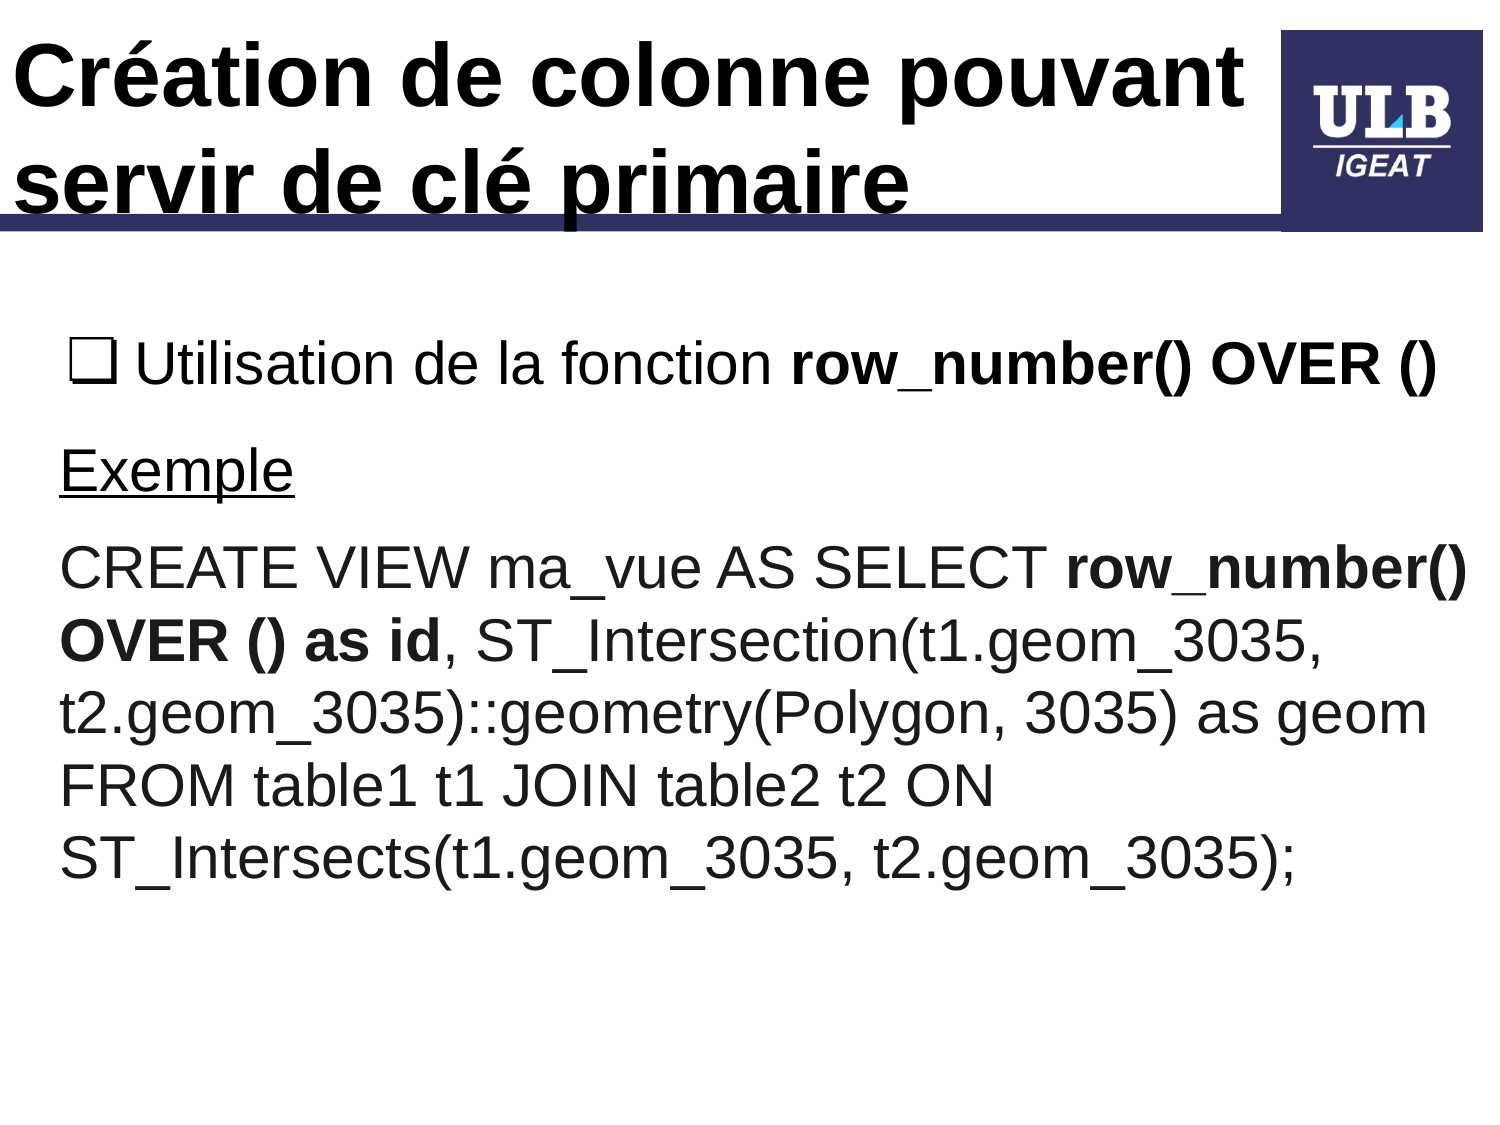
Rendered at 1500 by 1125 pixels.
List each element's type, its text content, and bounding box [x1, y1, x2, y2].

list Utilisation de la fonction row_number() OVER () Exemple CREATE VIEW ma_vue AS SELECT row_number() OVER () as id, ST_Intersection(t1.geom_3035, t2.geom_3035)::geometry(Polygon, 3035) as geom FROM table1 t1 JOIN table2 t2 ON ST_Intersects(t1.geom_3035, t2.geom_3035); [59, 263, 1492, 1113]
title Création de colonne pouvant servir de clé primaire [11, 15, 1290, 233]
picture [1290, 30, 1483, 232]
